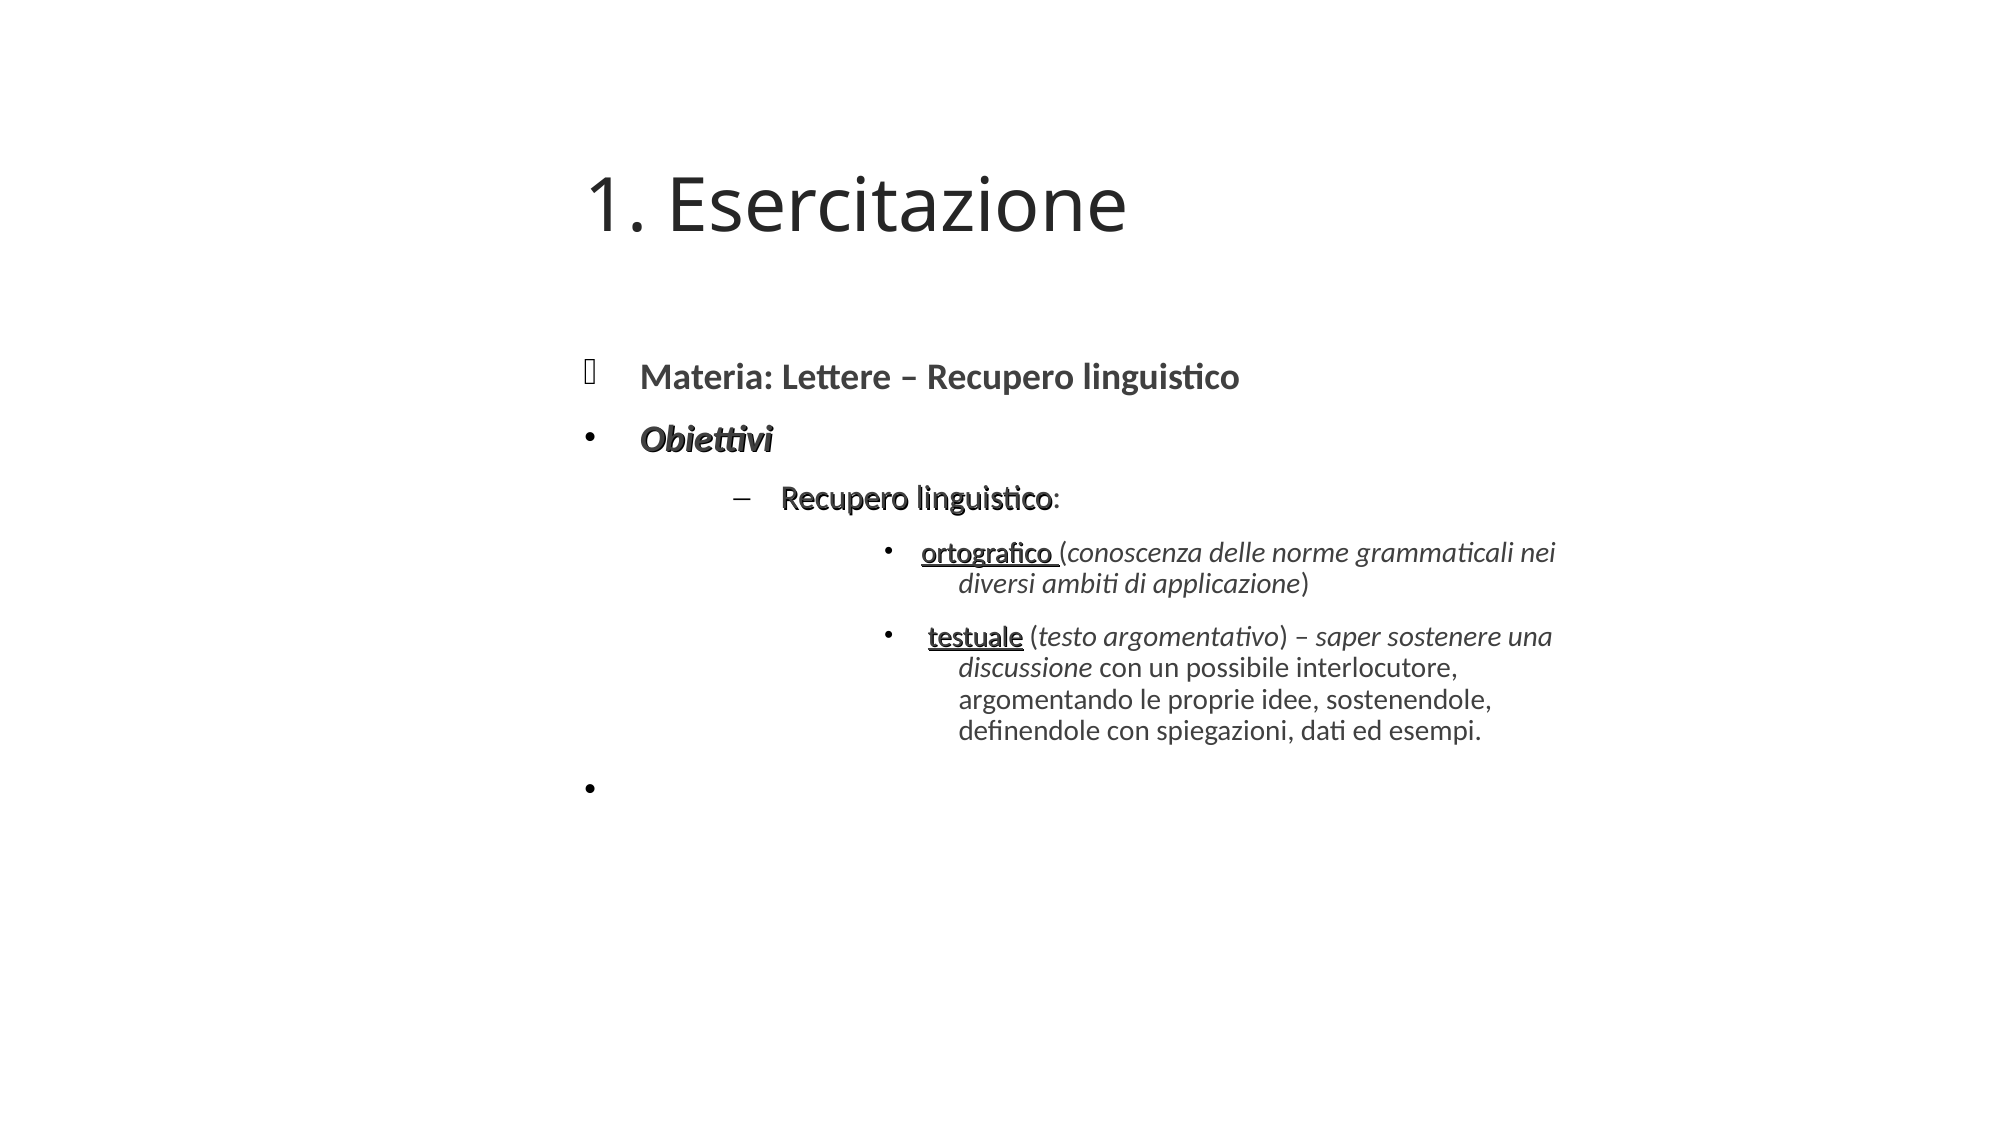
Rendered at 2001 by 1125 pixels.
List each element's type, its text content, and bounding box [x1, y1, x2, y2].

title 1. Esercitazione [569, 102, 1651, 313]
list Materia: Lettere – Recupero linguistico Obiettivi Recupero linguistico: ortografico (conoscenza delle norme grammaticali nei diversi ambiti di applicazione) testuale (testo argomentativo) – saper sostenere una discussione con un possibile interlocutore, argomentando le proprie idee, sostenendole, definendole con spiegazioni, dati ed esempi. [568, 350, 1651, 970]
